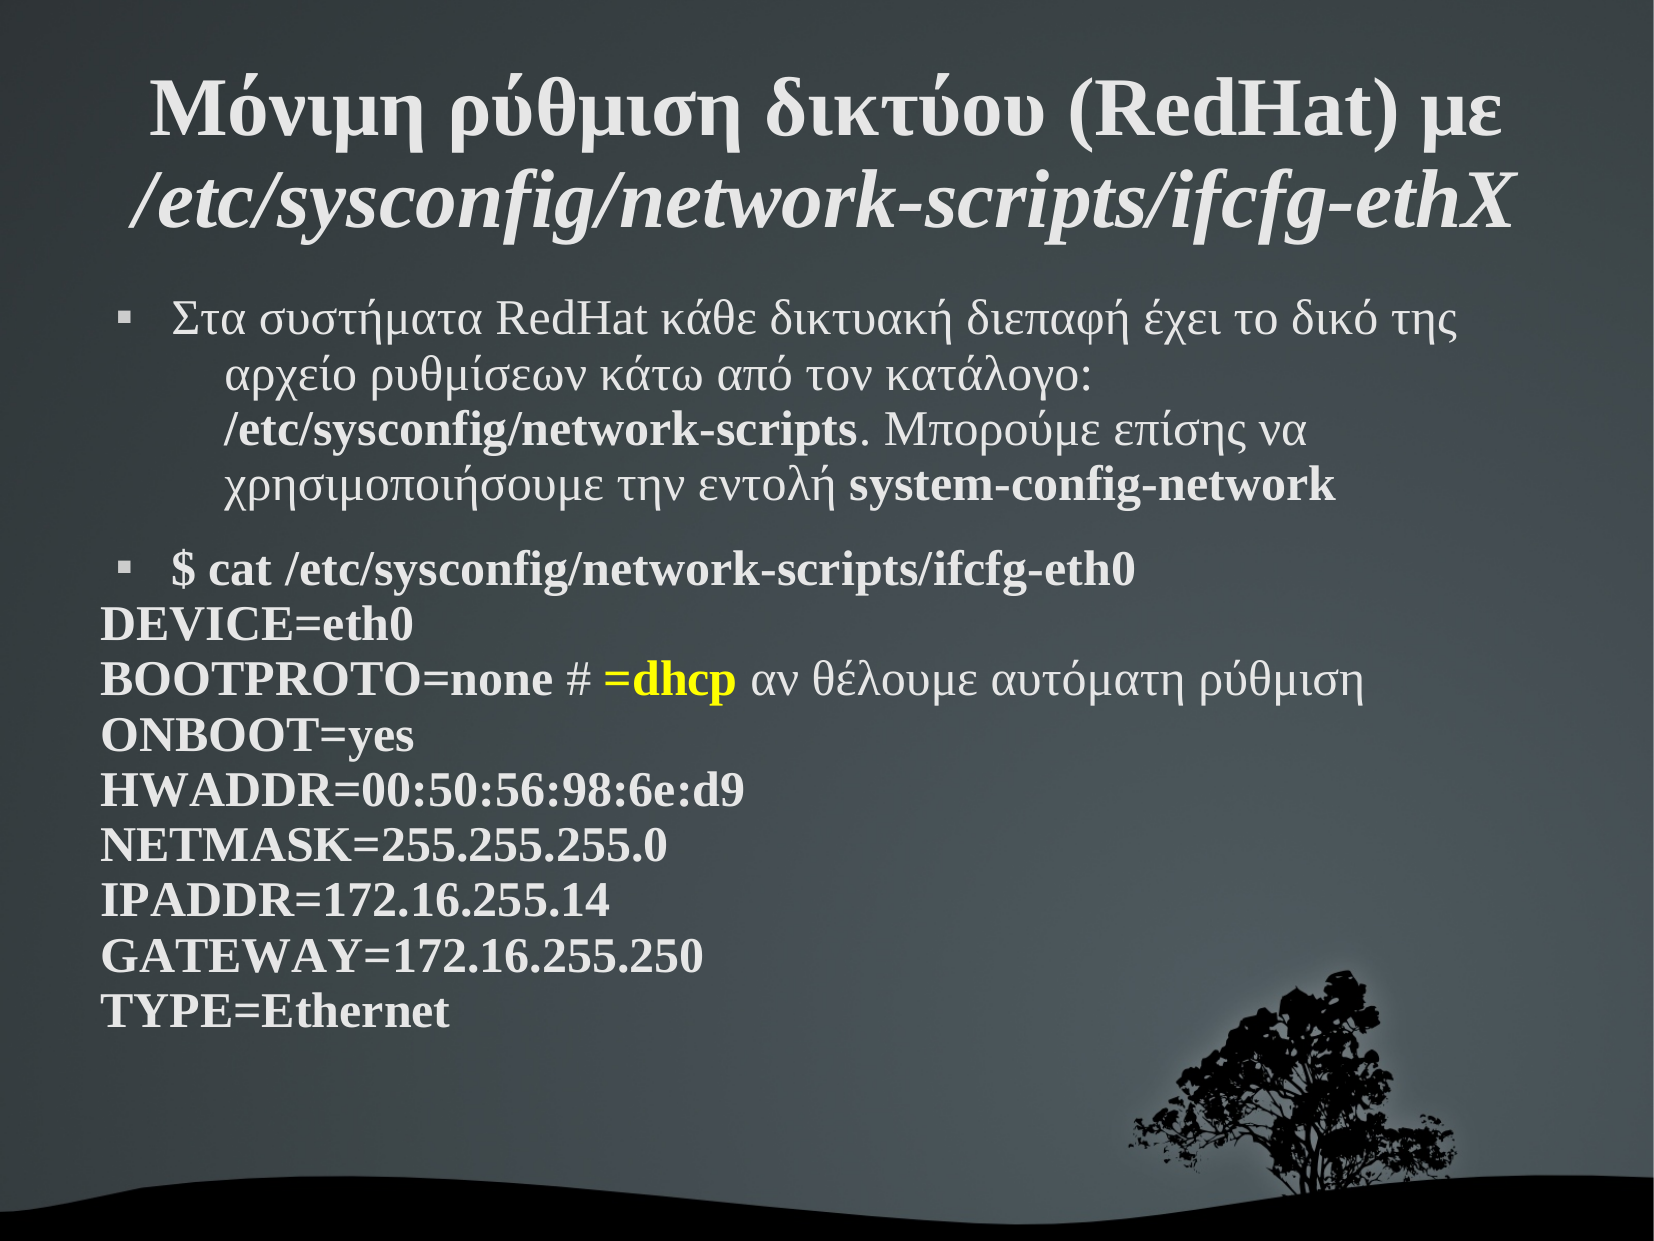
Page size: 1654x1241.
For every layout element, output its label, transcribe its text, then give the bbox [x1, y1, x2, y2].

title Μόνιμη ρύθμιση δικτύου (RedHat) με /etc/sysconfig/network-scripts/ifcfg-ethX [82, 45, 1571, 262]
list Στα συστήματα RedHat κάθε δικτυακή διεπαφή έχει το δικό της αρχείο ρυθμίσεων κάτω από τον κατάλογο: /etc/sysconfig/network-scripts. Μπορούμε επίσης να χρησιμοποιήσουμε την εντολή system-config-network $ cat /etc/sysconfig/network-scripts/ifcfg-eth0 DEVICE=eth0 BOOTPROTO=none # =dhcp αν θέλουμε αυτόματη ρύθμιση ONBOOT=yes HWADDR=00:50:56:98:6e:d9 NETMASK=255.255.255.0 IPADDR=172.16.255.14 GATEWAY=172.16.255.250 TYPE=Ethernet [82, 290, 1571, 1159]
picture [0, 0, 1654, 1241]
